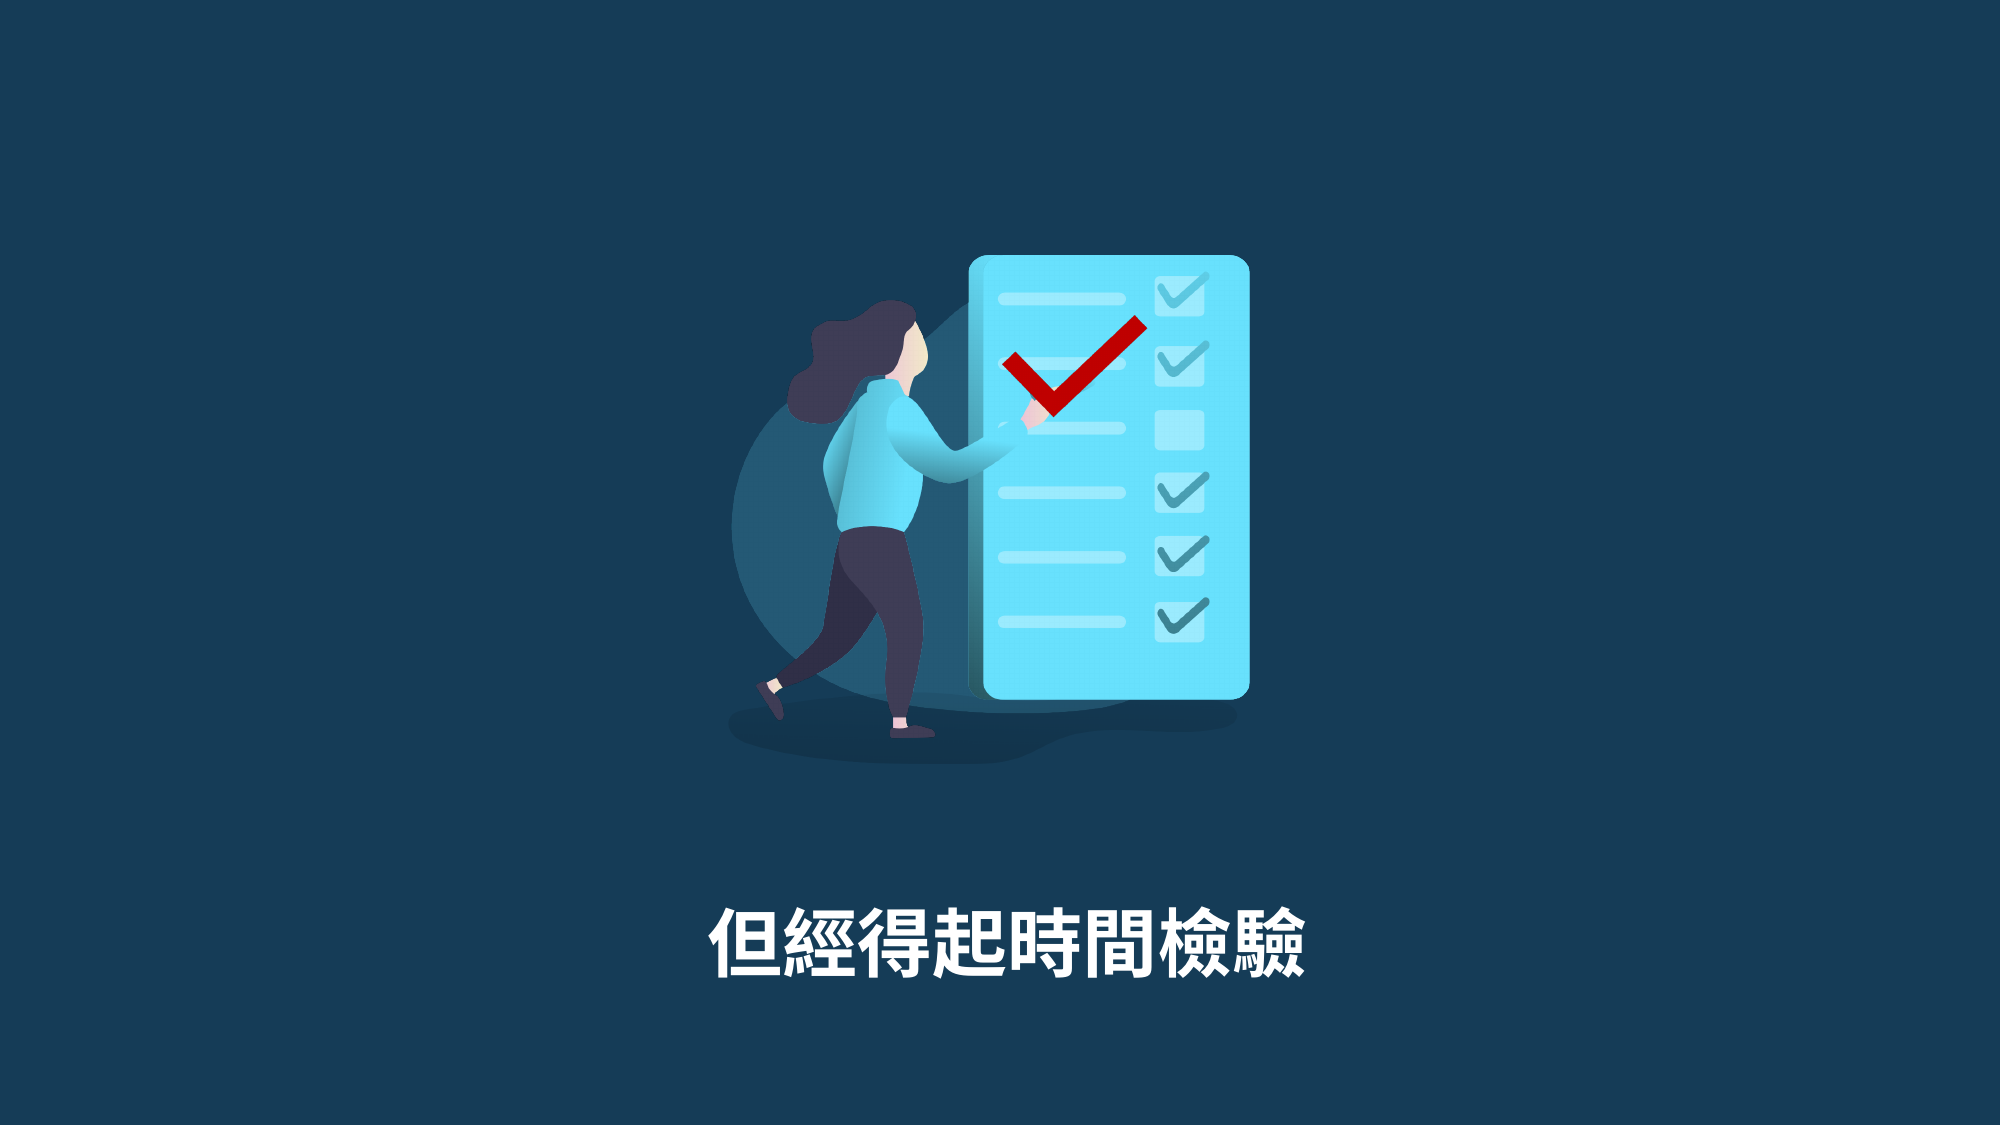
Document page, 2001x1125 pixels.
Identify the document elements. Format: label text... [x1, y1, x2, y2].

text_box 但經得起時間檢驗 [692, 888, 1390, 994]
picture [728, 255, 1250, 764]
